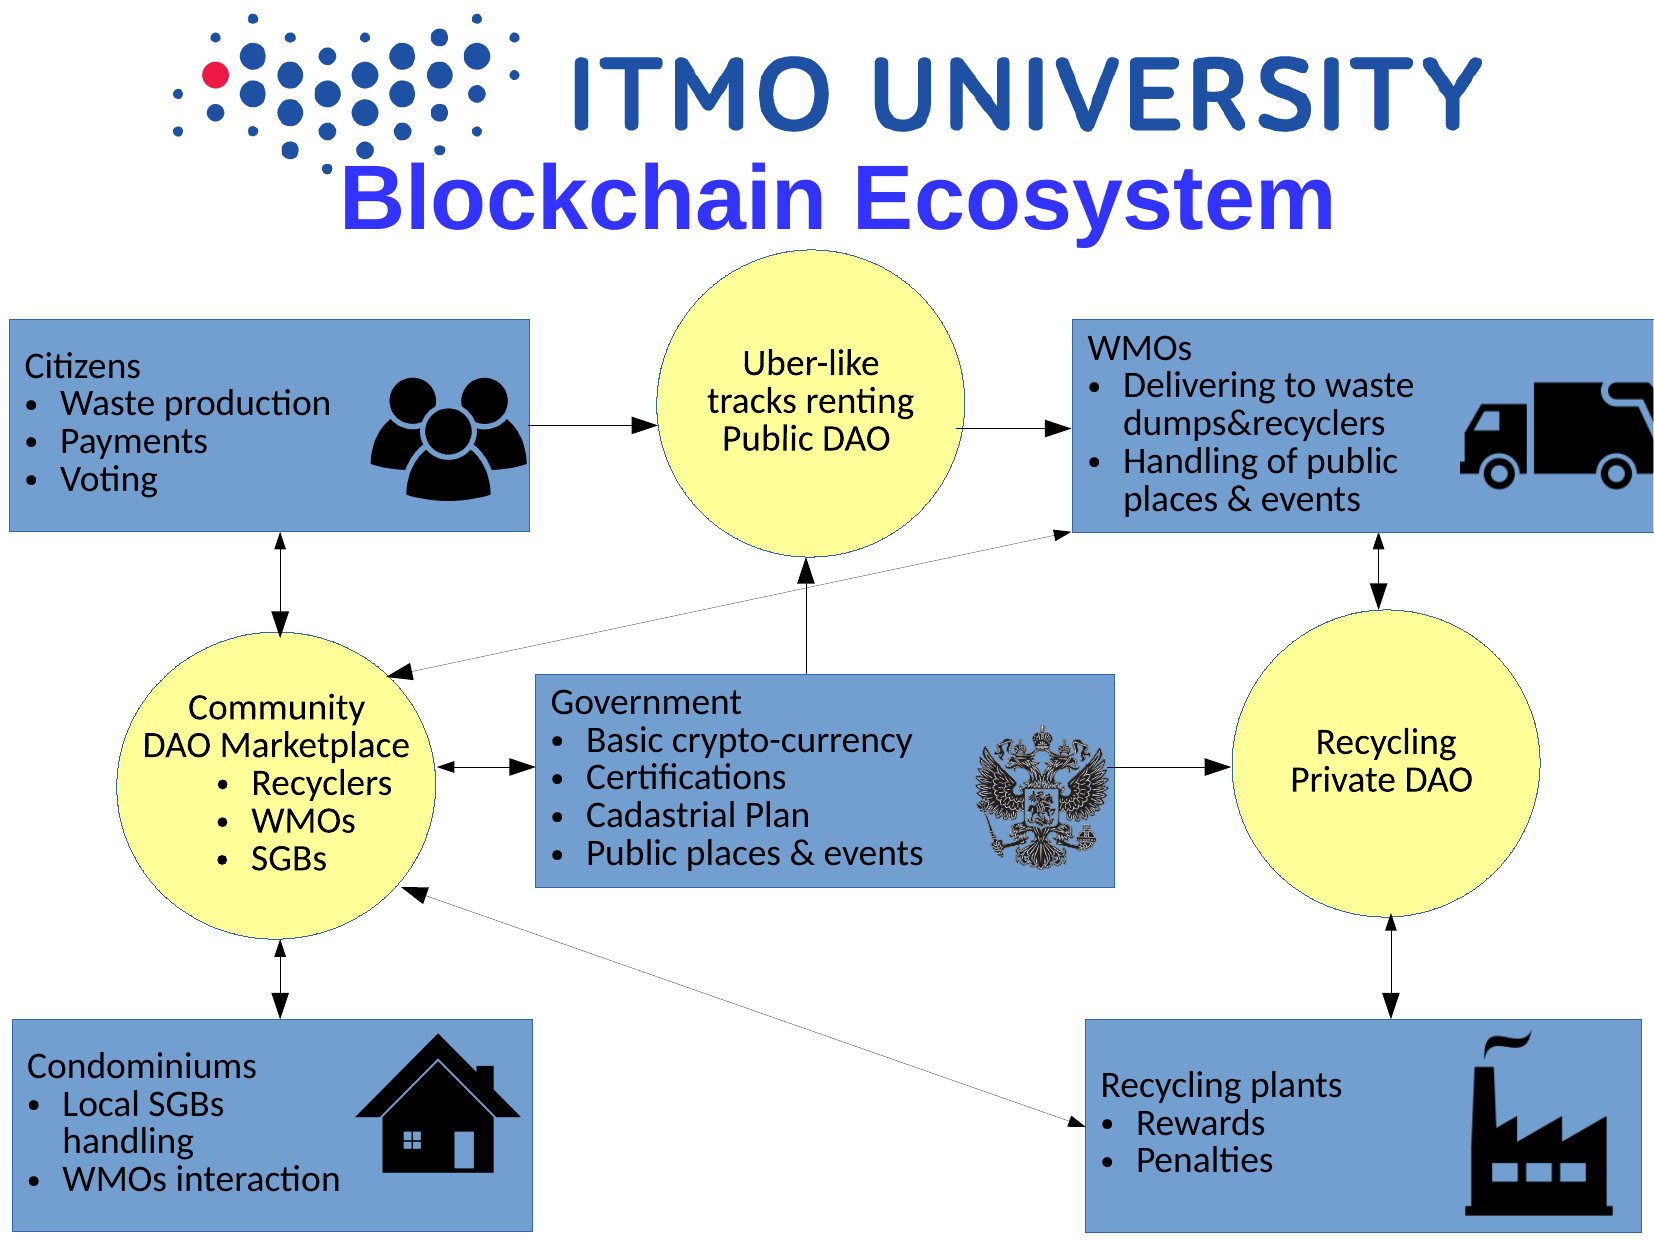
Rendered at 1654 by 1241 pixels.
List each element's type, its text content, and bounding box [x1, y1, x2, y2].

picture [369, 360, 528, 518]
text_box WMOs Delivering to waste dumps&recyclers Handling of public places & events [1072, 319, 1460, 533]
picture [0, 0, 1654, 306]
text_box Condominiums Local SGBs handling WMOs interaction [12, 1019, 533, 1232]
text_box Recycling Private DAO [1232, 609, 1541, 918]
text_box Citizens Waste production Payments Voting [9, 319, 530, 532]
picture [1435, 1019, 1643, 1226]
text_box Government Basic crypto-currency Certifications Cadastrial Plan Public places & events [535, 674, 1115, 888]
text_box Recycling plants Rewards Penalties [1085, 1019, 1642, 1233]
picture [355, 1020, 521, 1186]
picture [1460, 316, 1654, 556]
picture [975, 725, 1109, 870]
text_box Community DAO Marketplace Recyclers WMOs SGBs [116, 632, 436, 940]
text_box Uber-like tracks renting Public DAO [656, 249, 965, 558]
